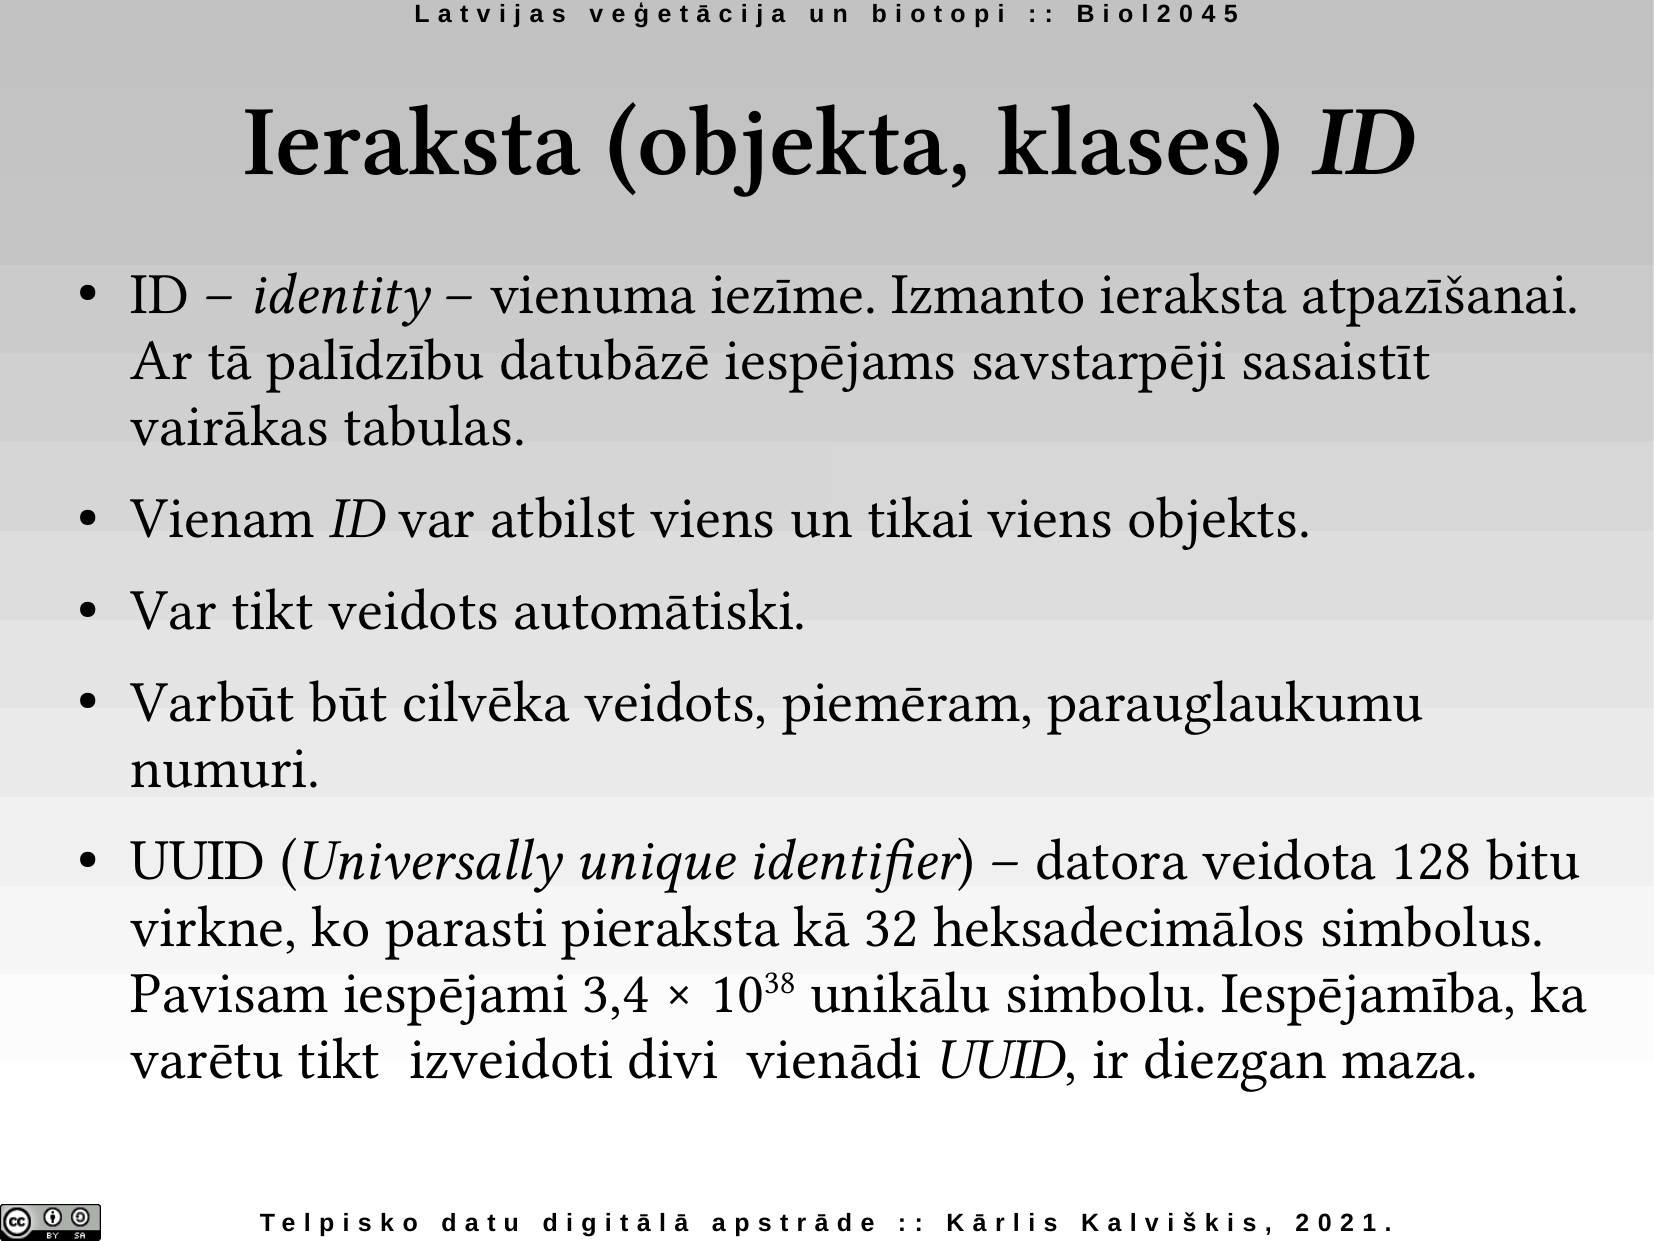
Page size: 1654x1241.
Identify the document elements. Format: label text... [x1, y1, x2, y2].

list ID – identity – vienuma iezīme. Izmanto ieraksta atpazīšanai. Ar tā palīdzību datubāzē iespējams savstarpēji sasaistīt vairākas tabulas. Vienam ID var atbilst viens un tikai viens objekts. Var tikt veidots automātiski. Varbūt būt cilvēka veidots, piemēram, parauglaukumu numuri. UUID (Universally unique identifier) – datora veidota 128 bitu virkne, ko parasti pieraksta kā 32 heksadecimālos simbolus. Pavisam iespējami 3,4 × 1038 unikālu simbolu. Iespējamība, ka varētu tikt izveidoti divi vienādi UUID, ir diezgan maza. [59, 261, 1596, 1175]
title Ieraksta (objekta, klases) ID [59, 37, 1596, 246]
picture [0, 0, 1654, 1241]
